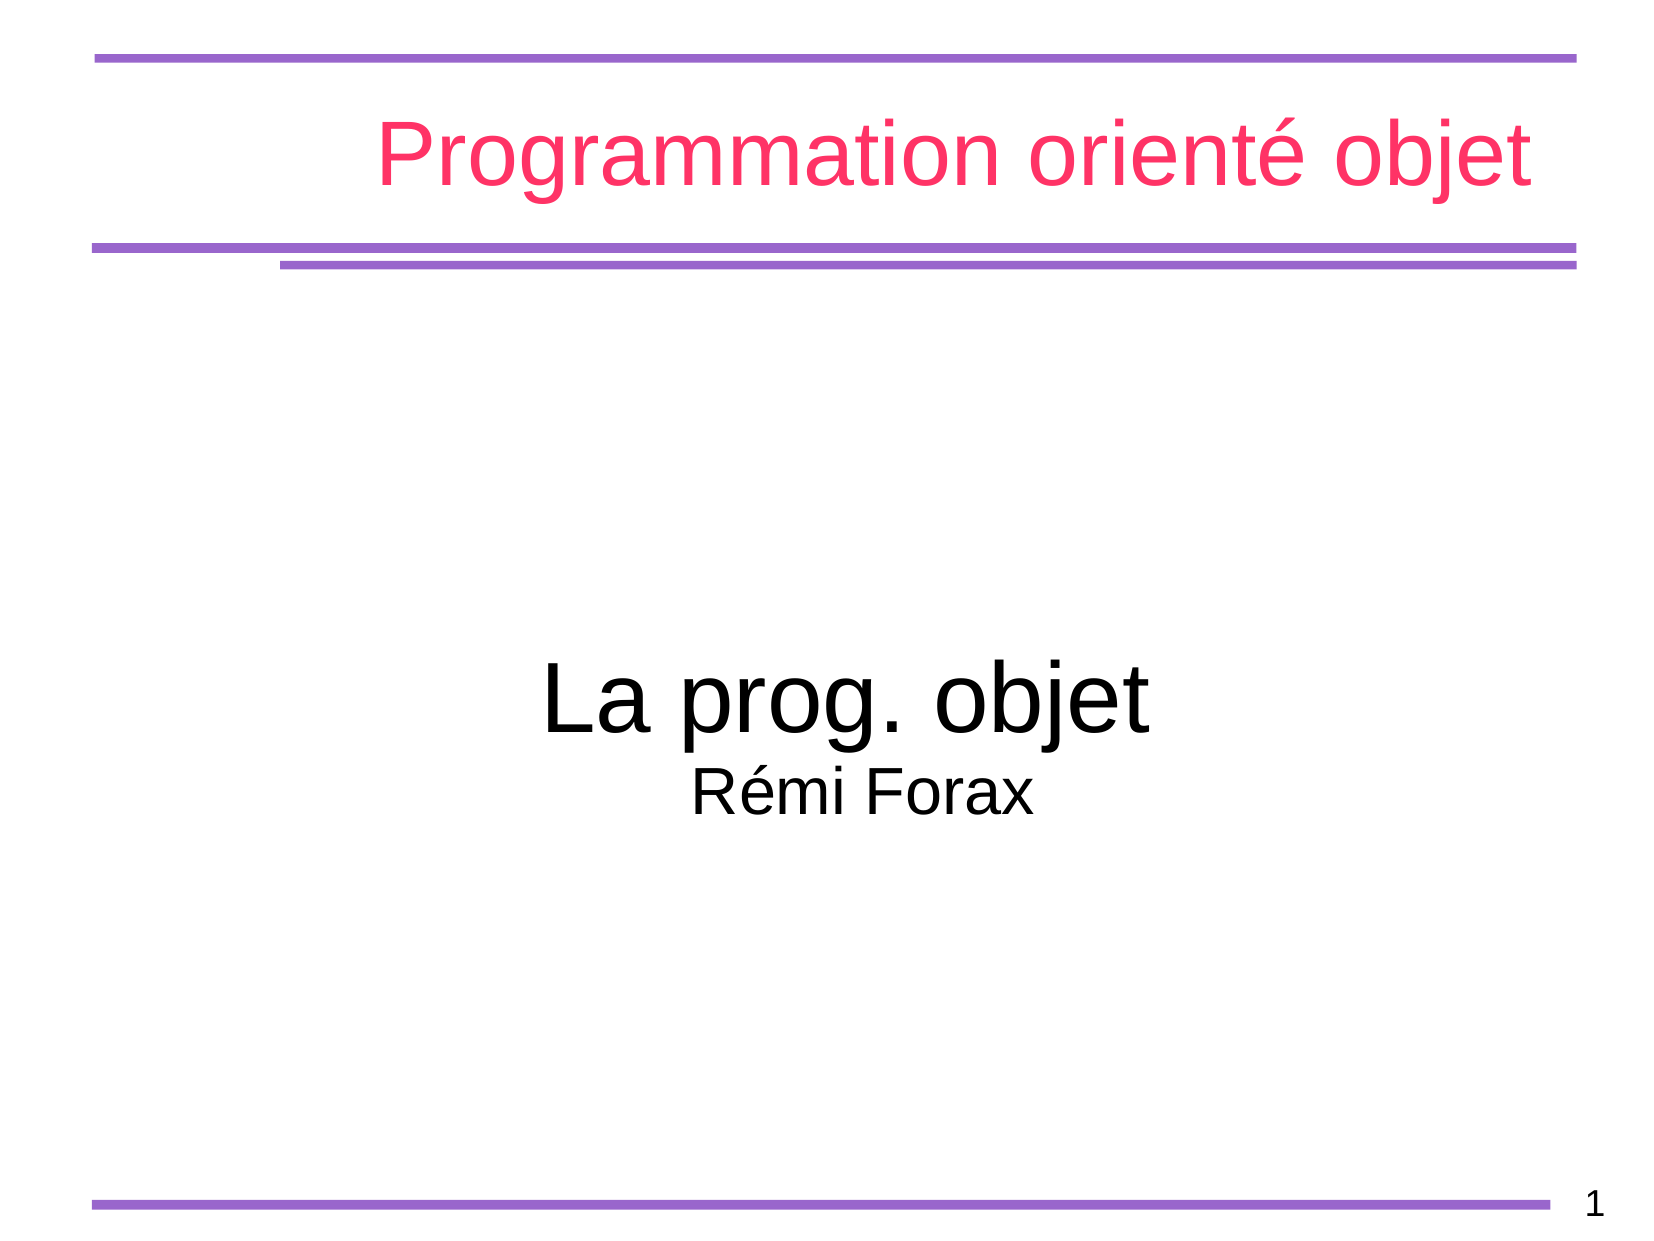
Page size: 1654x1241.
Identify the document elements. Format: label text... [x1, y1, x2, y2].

subtitle La prog. objet Rémi Forax [121, 344, 1534, 1127]
title Programmation orienté objet [121, 49, 1534, 257]
